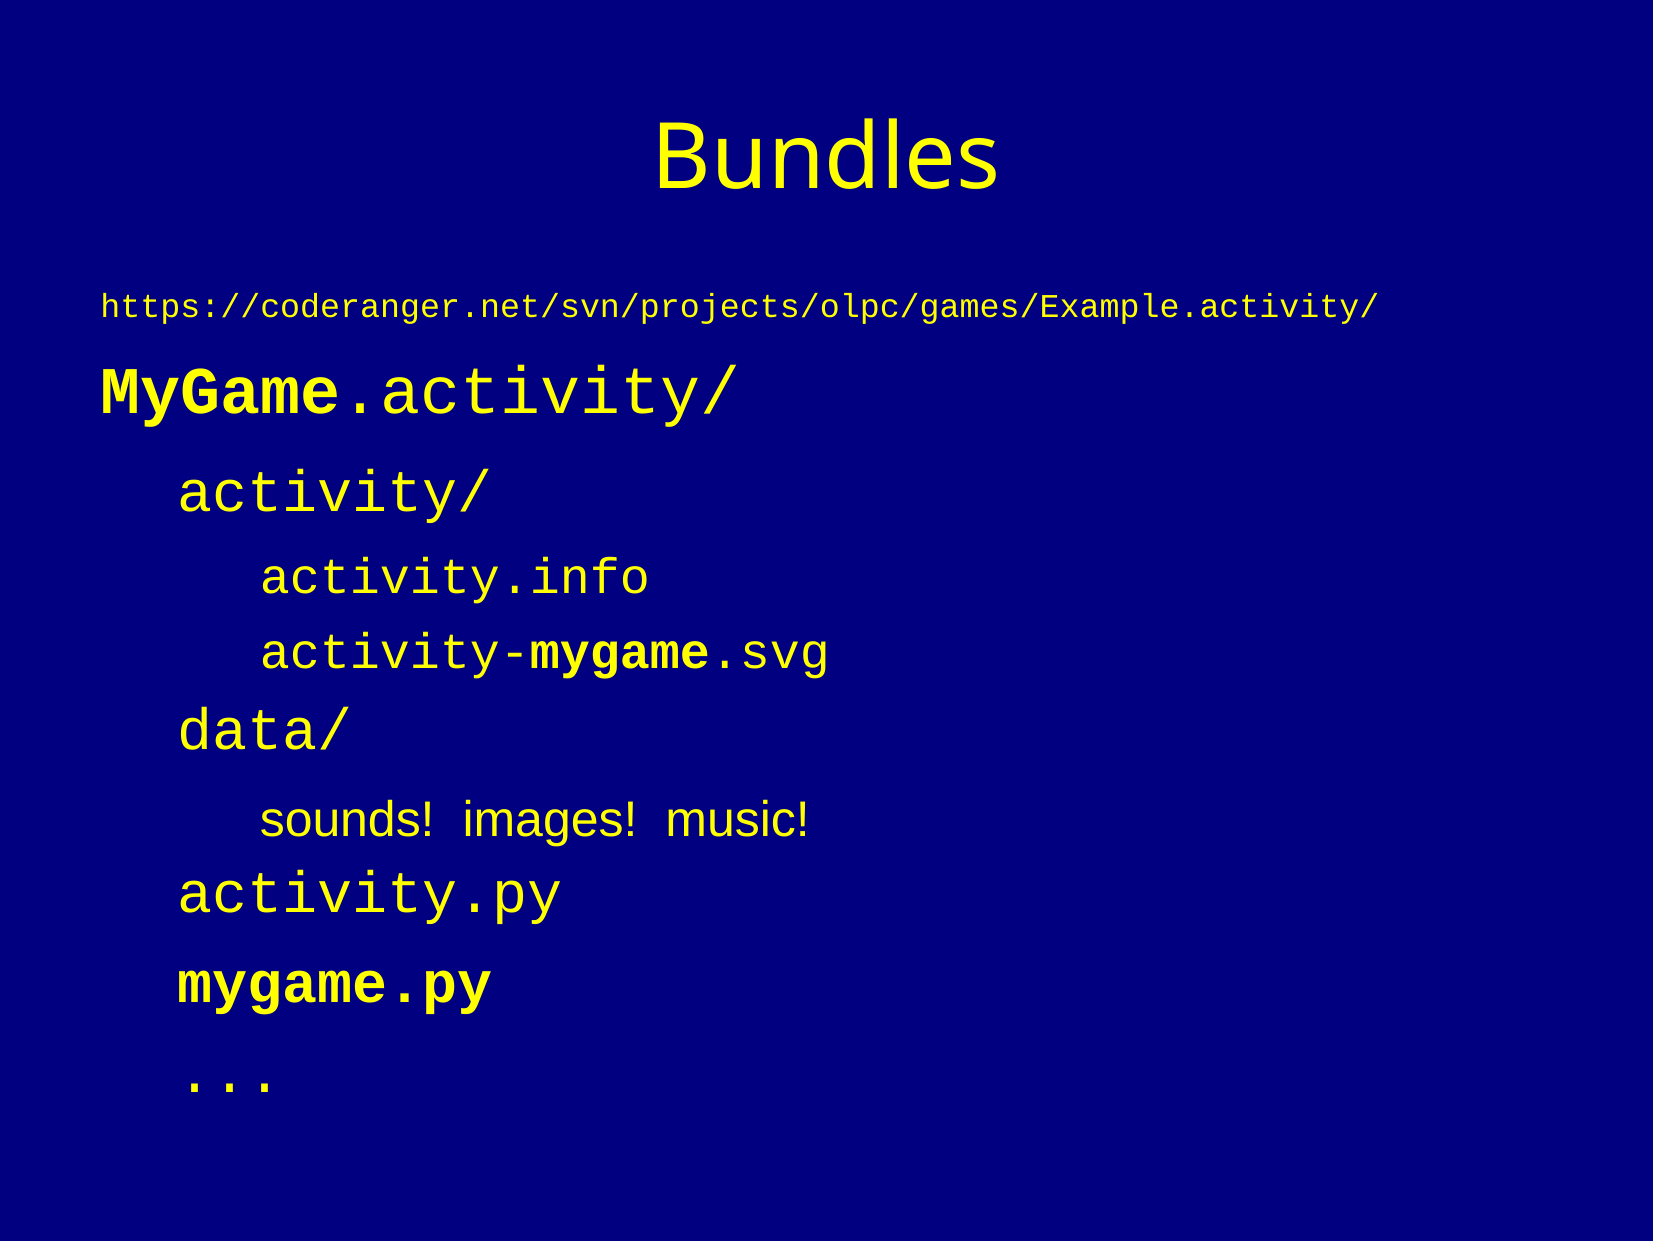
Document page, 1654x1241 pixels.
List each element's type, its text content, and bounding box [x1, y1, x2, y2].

title Bundles [82, 49, 1571, 257]
list https://coderanger.net/svn/projects/olpc/games/Example.activity/ MyGame.activity/ activity/ activity.info activity-mygame.svg data/ sounds! images! music! activity.py mygame.py ... [82, 290, 1571, 1110]
